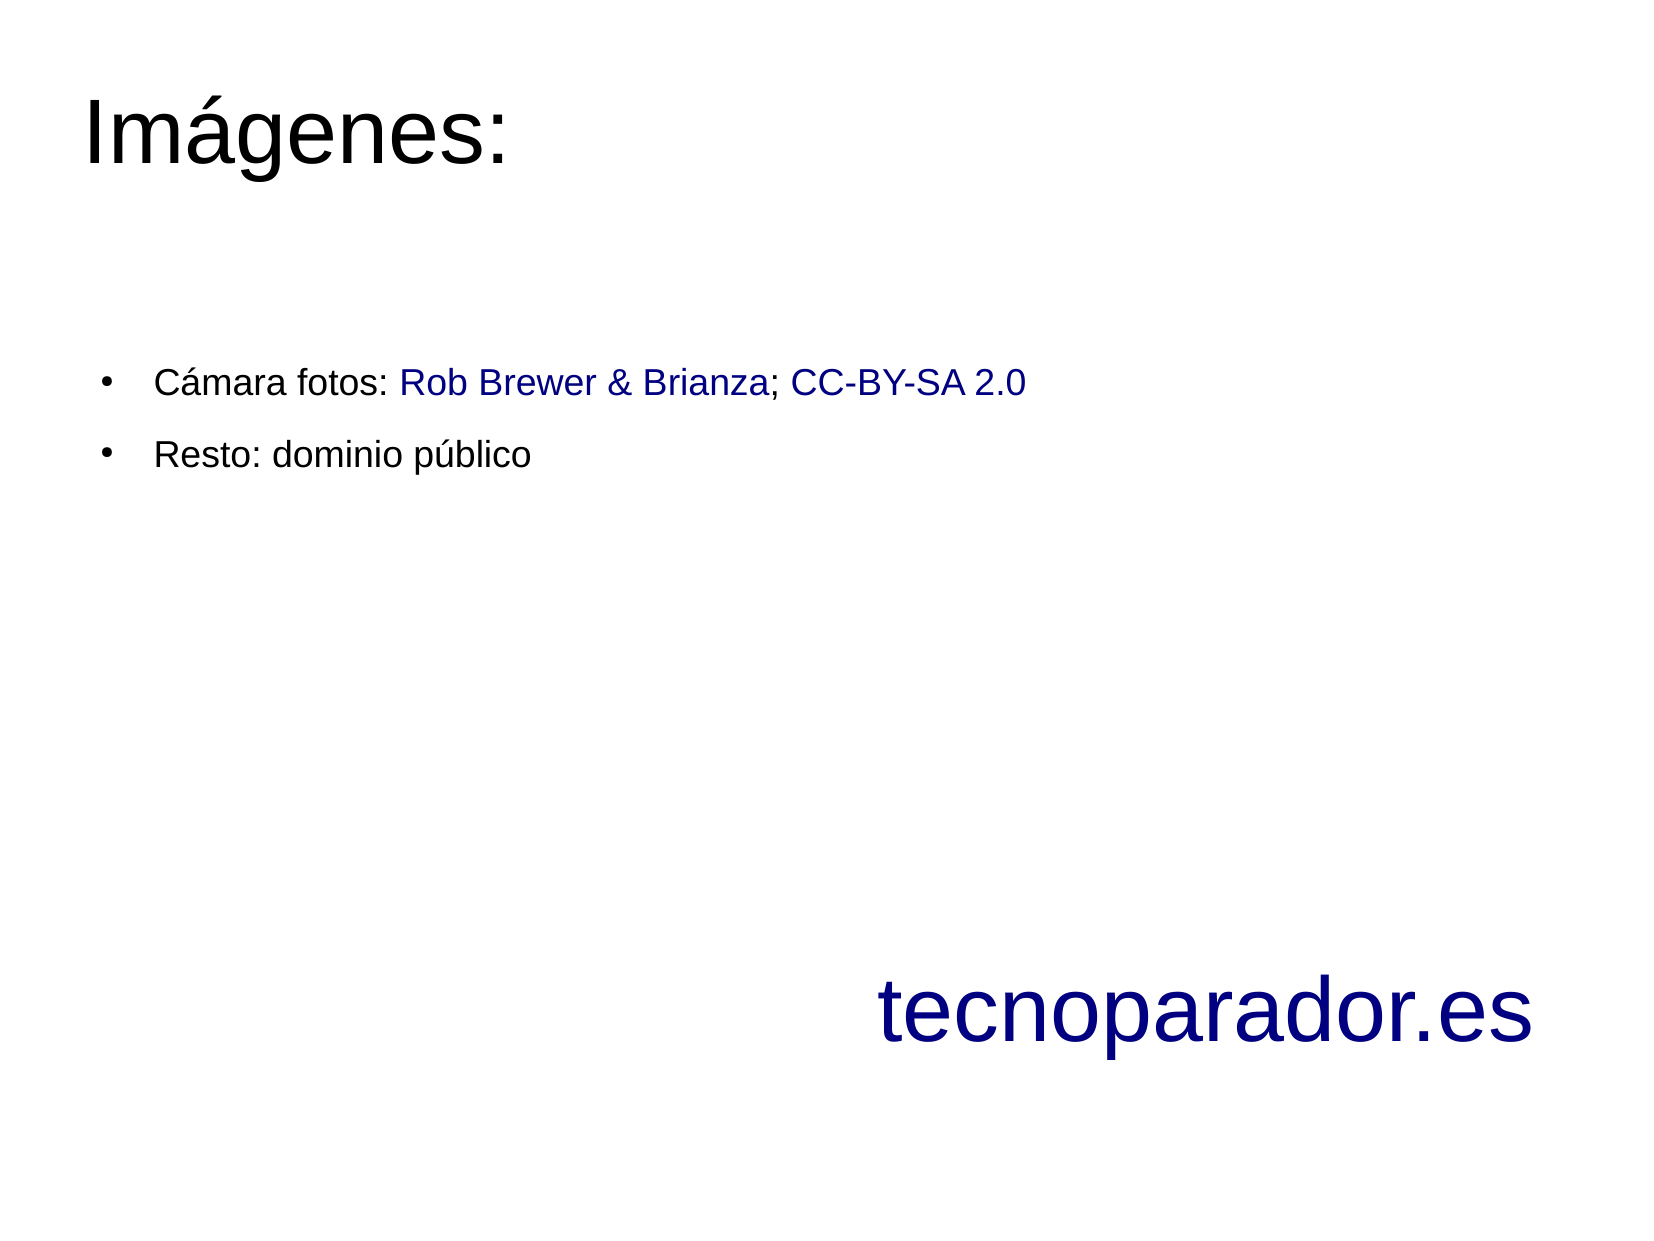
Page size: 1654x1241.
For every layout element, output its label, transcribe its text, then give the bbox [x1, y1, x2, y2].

title Imágenes: [82, 49, 1117, 215]
title tecnoparador.es [877, 926, 1571, 1093]
list Cámara fotos: Rob Brewer & Brianza; CC-BY-SA 2.0 Resto: dominio público [82, 290, 1571, 1010]
